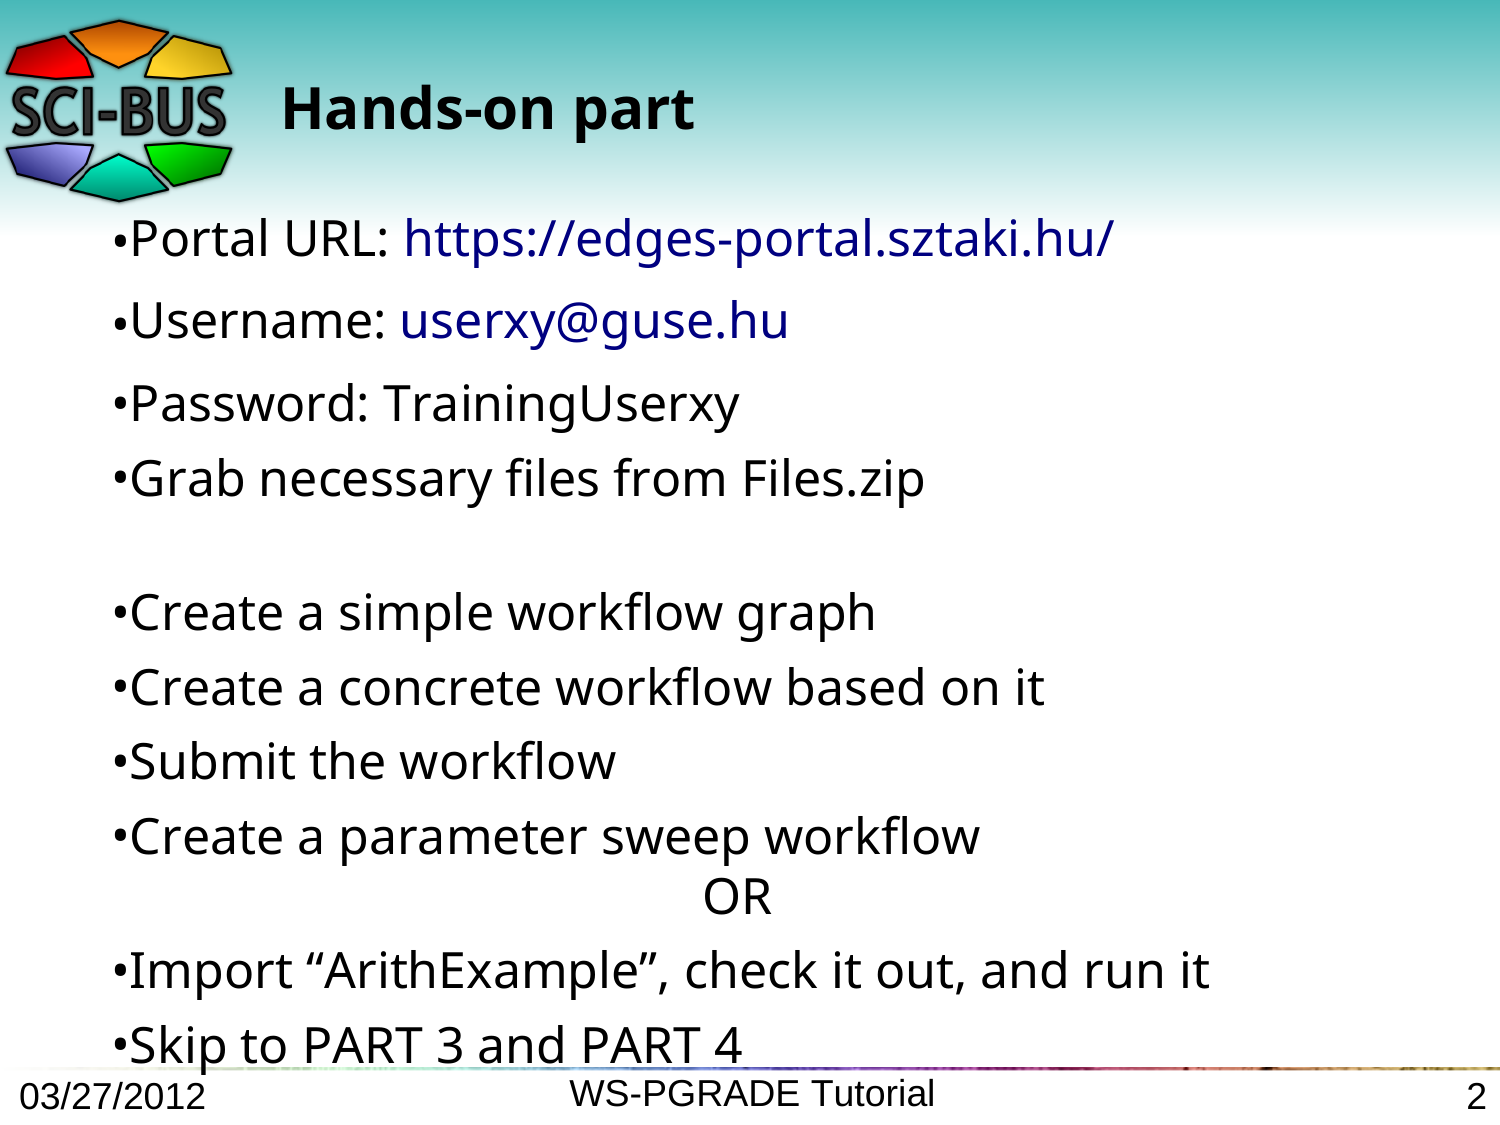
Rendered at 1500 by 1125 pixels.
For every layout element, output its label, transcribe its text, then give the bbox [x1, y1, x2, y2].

picture [0, 1067, 1500, 1125]
picture [0, 15, 237, 207]
list Portal URL: https://edges-portal.sztaki.hu/ Username: userxy@guse.hu Password: TrainingUserxy Grab necessary files from Files.zip Create a simple workflow graph Create a concrete workflow based on it Submit the workflow Create a parameter sweep workflow OR Import “ArithExample”, check it out, and run it Skip to PART 3 and PART 4 [87, 198, 1426, 1064]
title Hands-on part [265, 29, 1477, 183]
